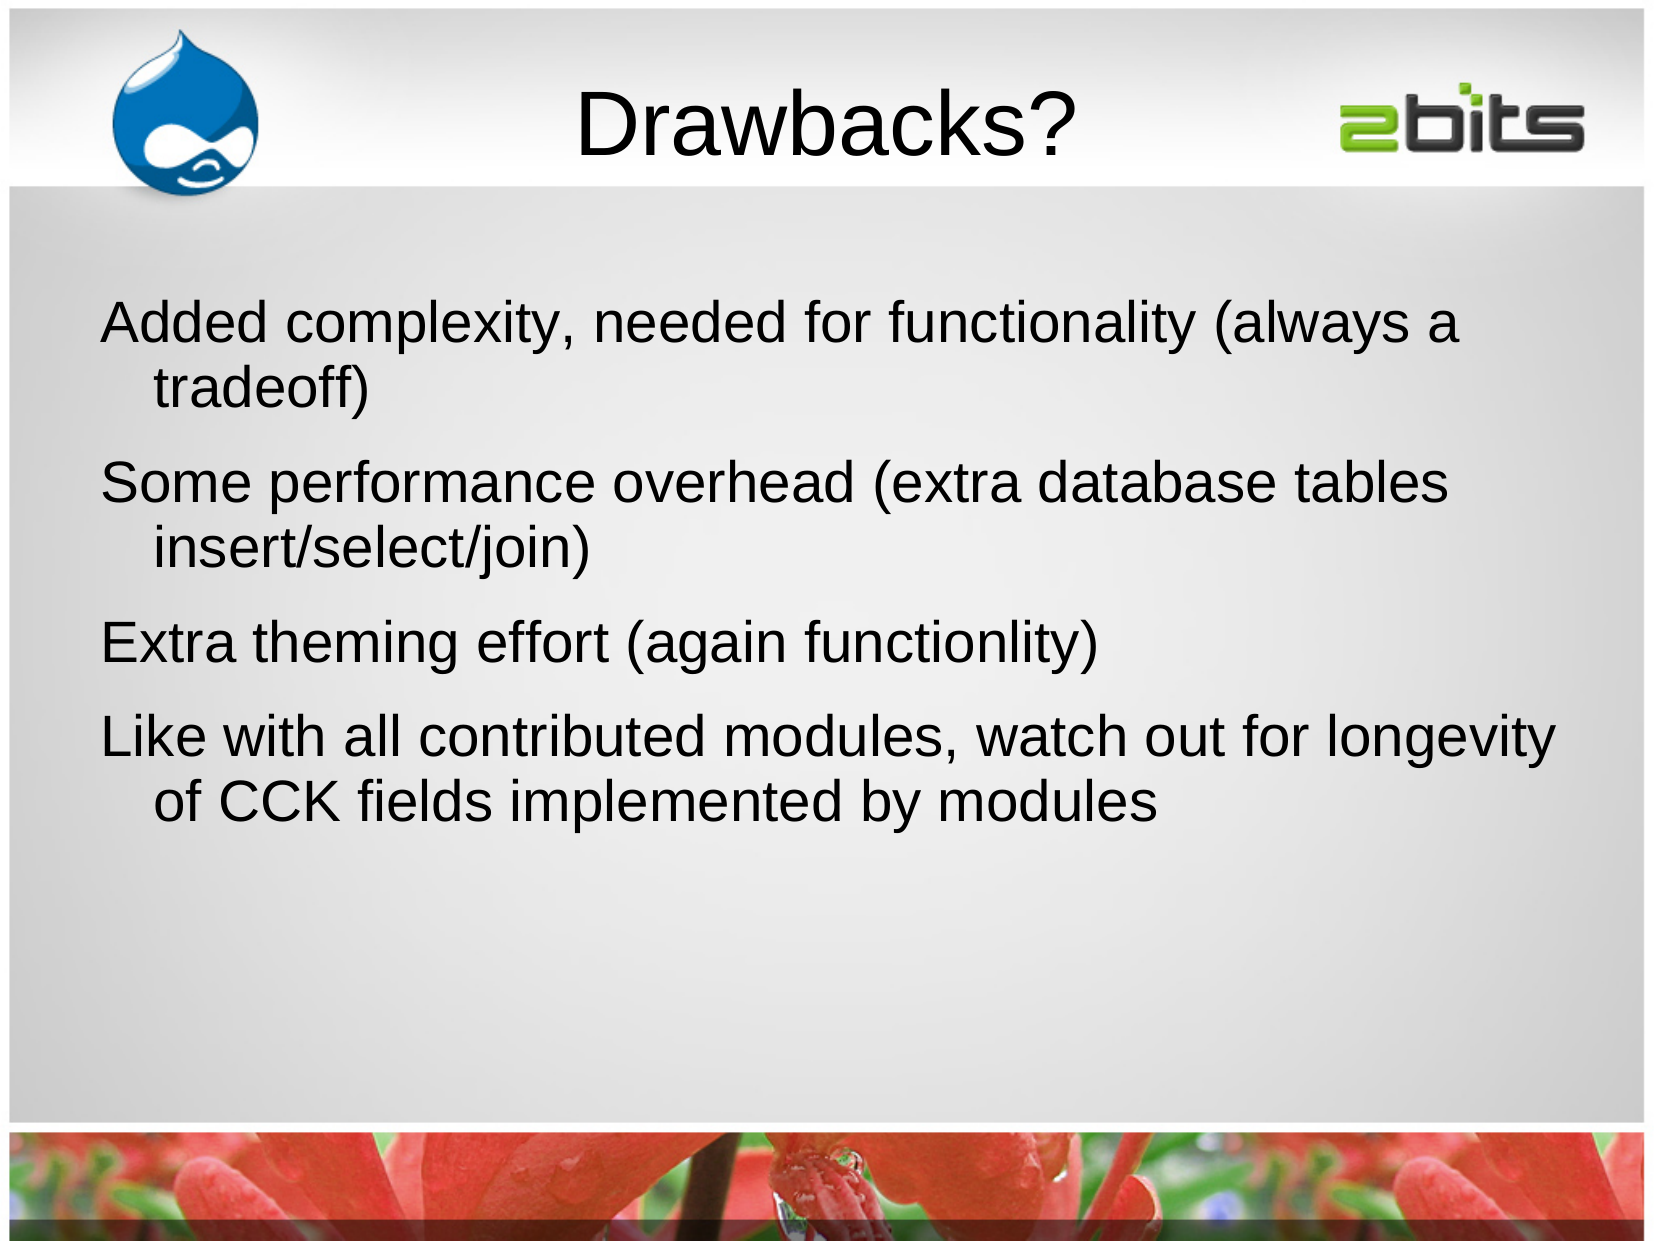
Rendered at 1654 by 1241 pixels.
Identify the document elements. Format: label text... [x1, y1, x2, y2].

picture [0, 0, 1654, 1241]
list Added complexity, needed for functionality (always a tradeoff) Some performance overhead (extra database tables insert/select/join) Extra theming effort (again functionlity) Like with all contributed modules, watch out for longevity of CCK fields implemented by modules [82, 290, 1571, 1094]
title Drawbacks? [82, 27, 1571, 220]
